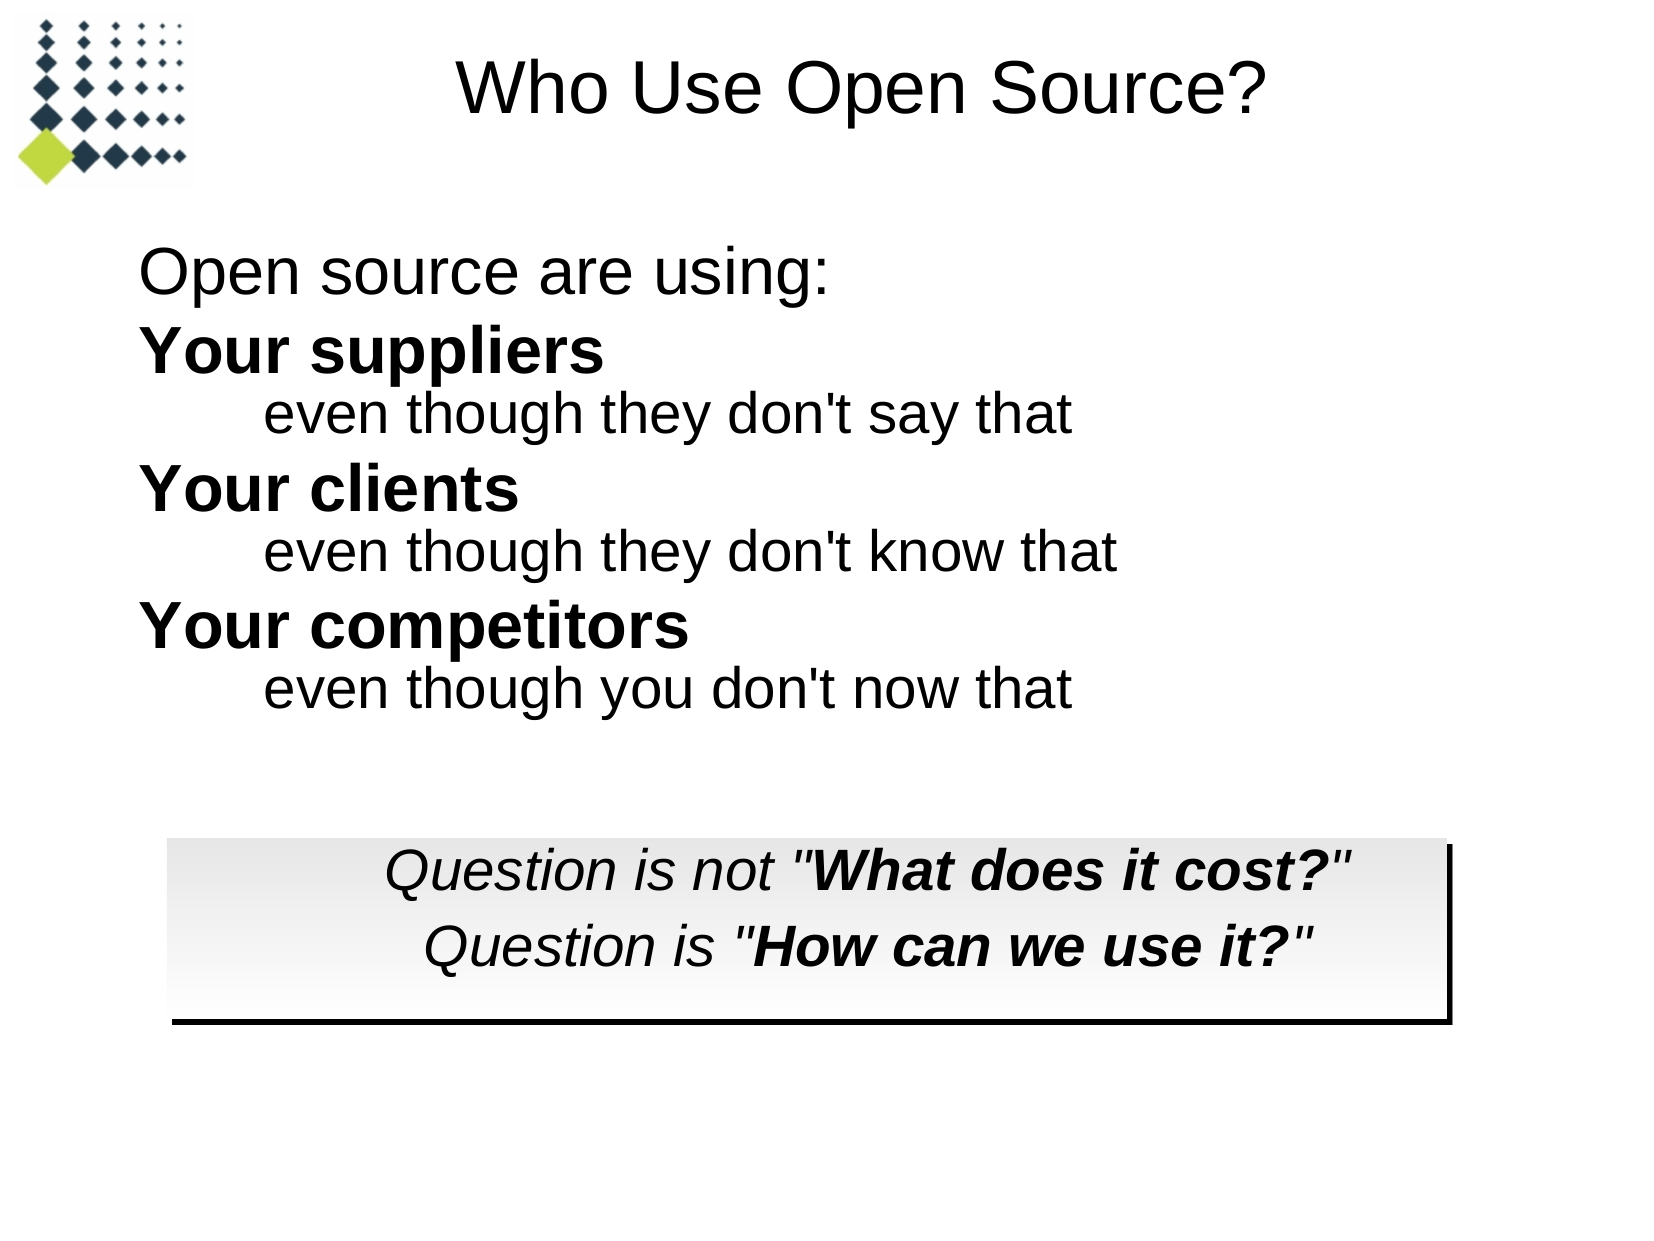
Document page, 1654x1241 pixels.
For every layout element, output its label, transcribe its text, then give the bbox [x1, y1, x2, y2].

picture [12, 12, 196, 189]
title Who Use Open Source? [153, 48, 1571, 133]
list Open source are using: Your suppliers even though they don't say that Your clients even though they don't know that Your competitors even though you don't now that [82, 236, 1569, 774]
text_box Question is not "What does it cost?" Question is "How can we use it?" [166, 838, 1447, 1019]
